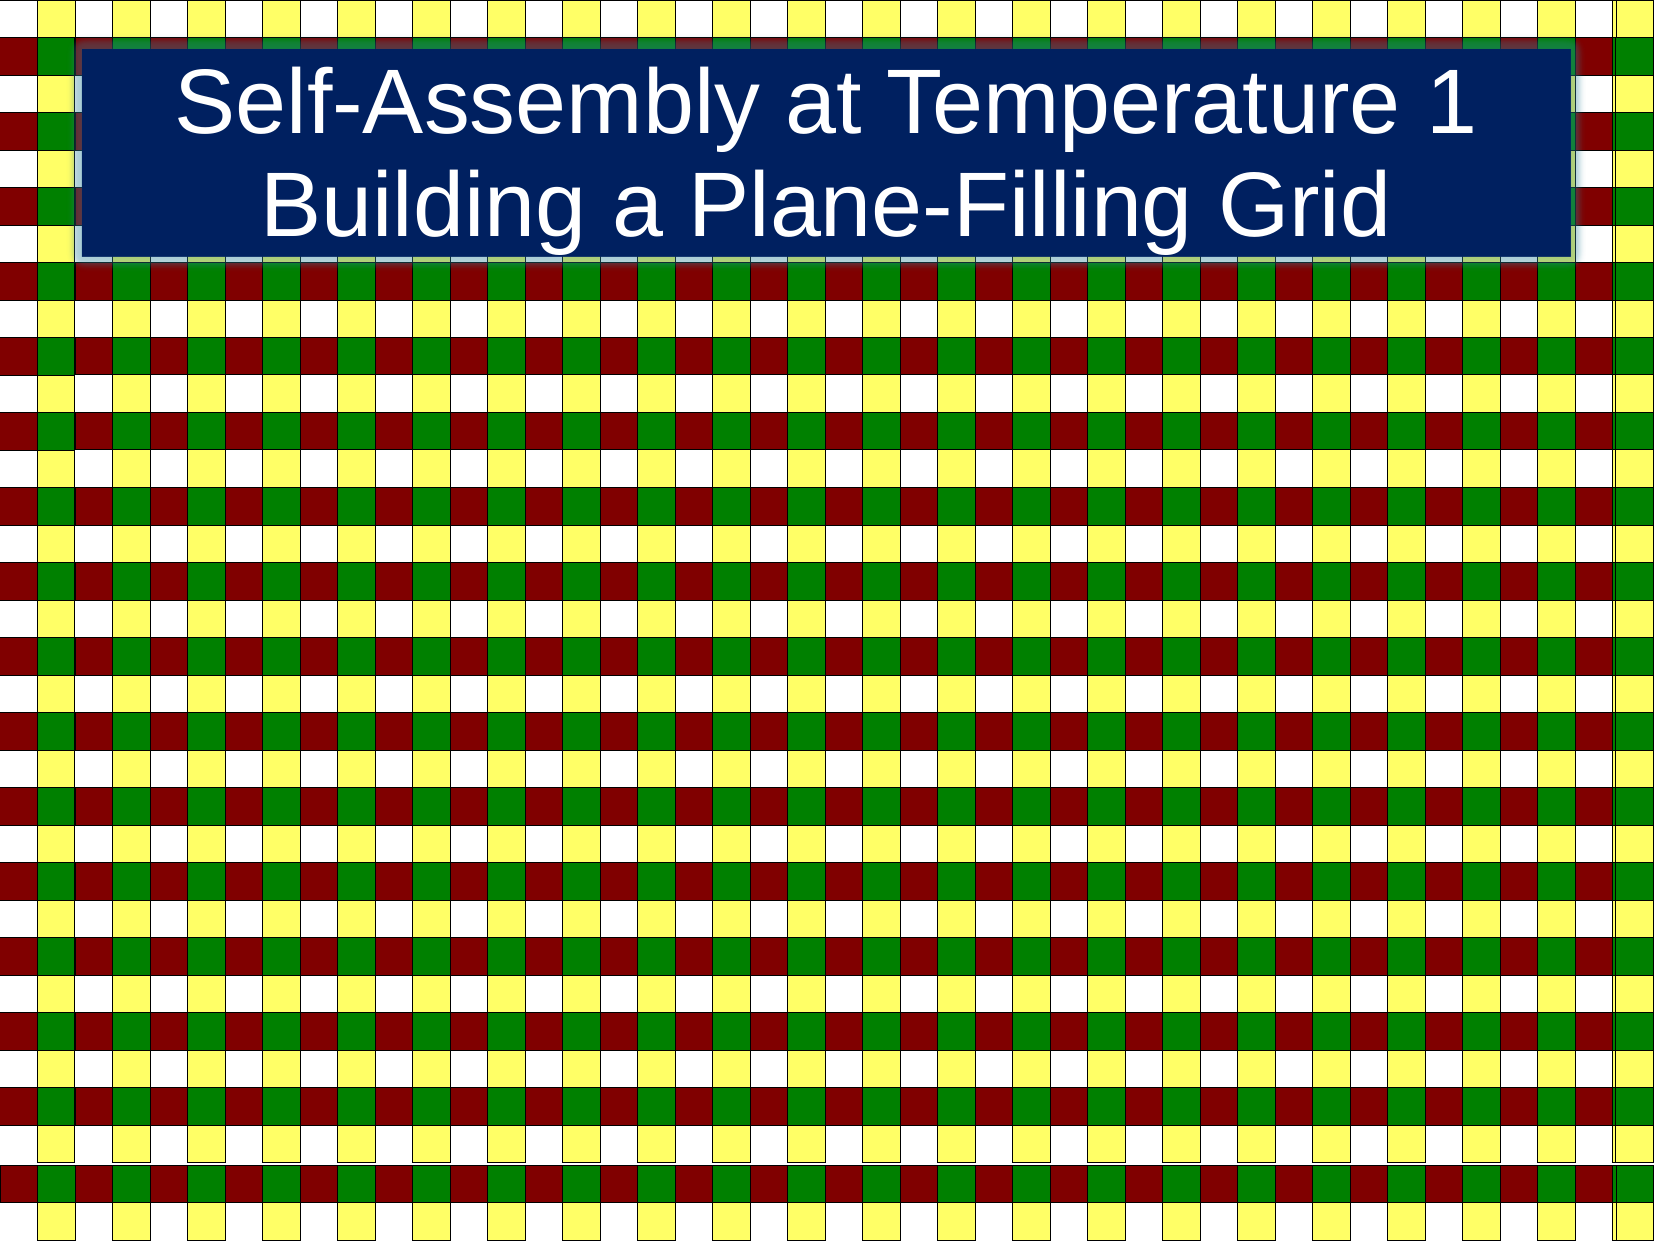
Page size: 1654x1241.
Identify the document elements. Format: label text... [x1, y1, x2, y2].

text_box [0, 1165, 1654, 1241]
picture [61, 28, 1592, 278]
text_box [0, 0, 1654, 1163]
text_box Self-Assembly at Temperature 1 Building a Plane-Filling Grid [82, 49, 1571, 257]
